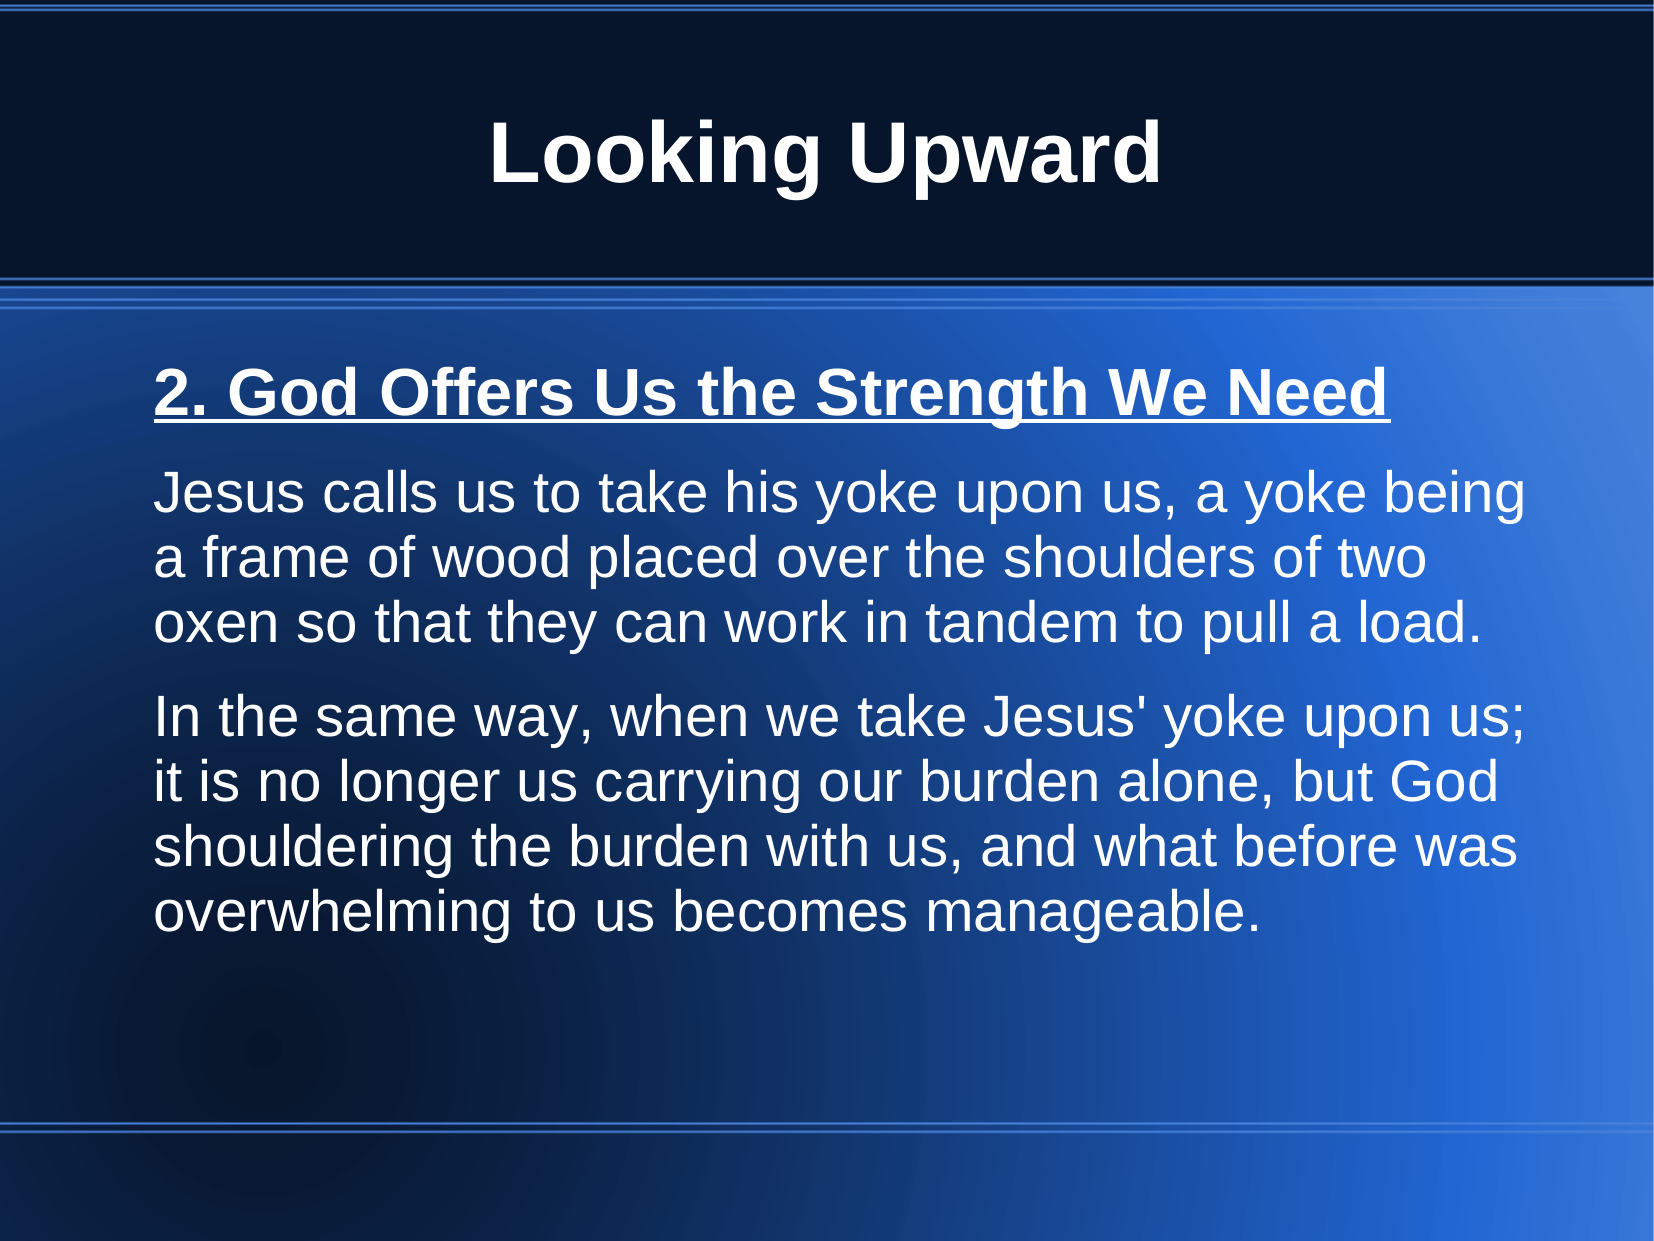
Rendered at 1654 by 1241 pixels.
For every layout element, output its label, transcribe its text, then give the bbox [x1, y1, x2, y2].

title Looking Upward [82, 49, 1571, 257]
list 2. God Offers Us the Strength We Need Jesus calls us to take his yoke upon us, a yoke being a frame of wood placed over the shoulders of two oxen so that they can work in tandem to pull a load. In the same way, when we take Jesus' yoke upon us; it is no longer us carrying our burden alone, but God shouldering the burden with us, and what before was overwhelming to us becomes manageable. [82, 355, 1571, 1058]
picture [0, 0, 1654, 1241]
